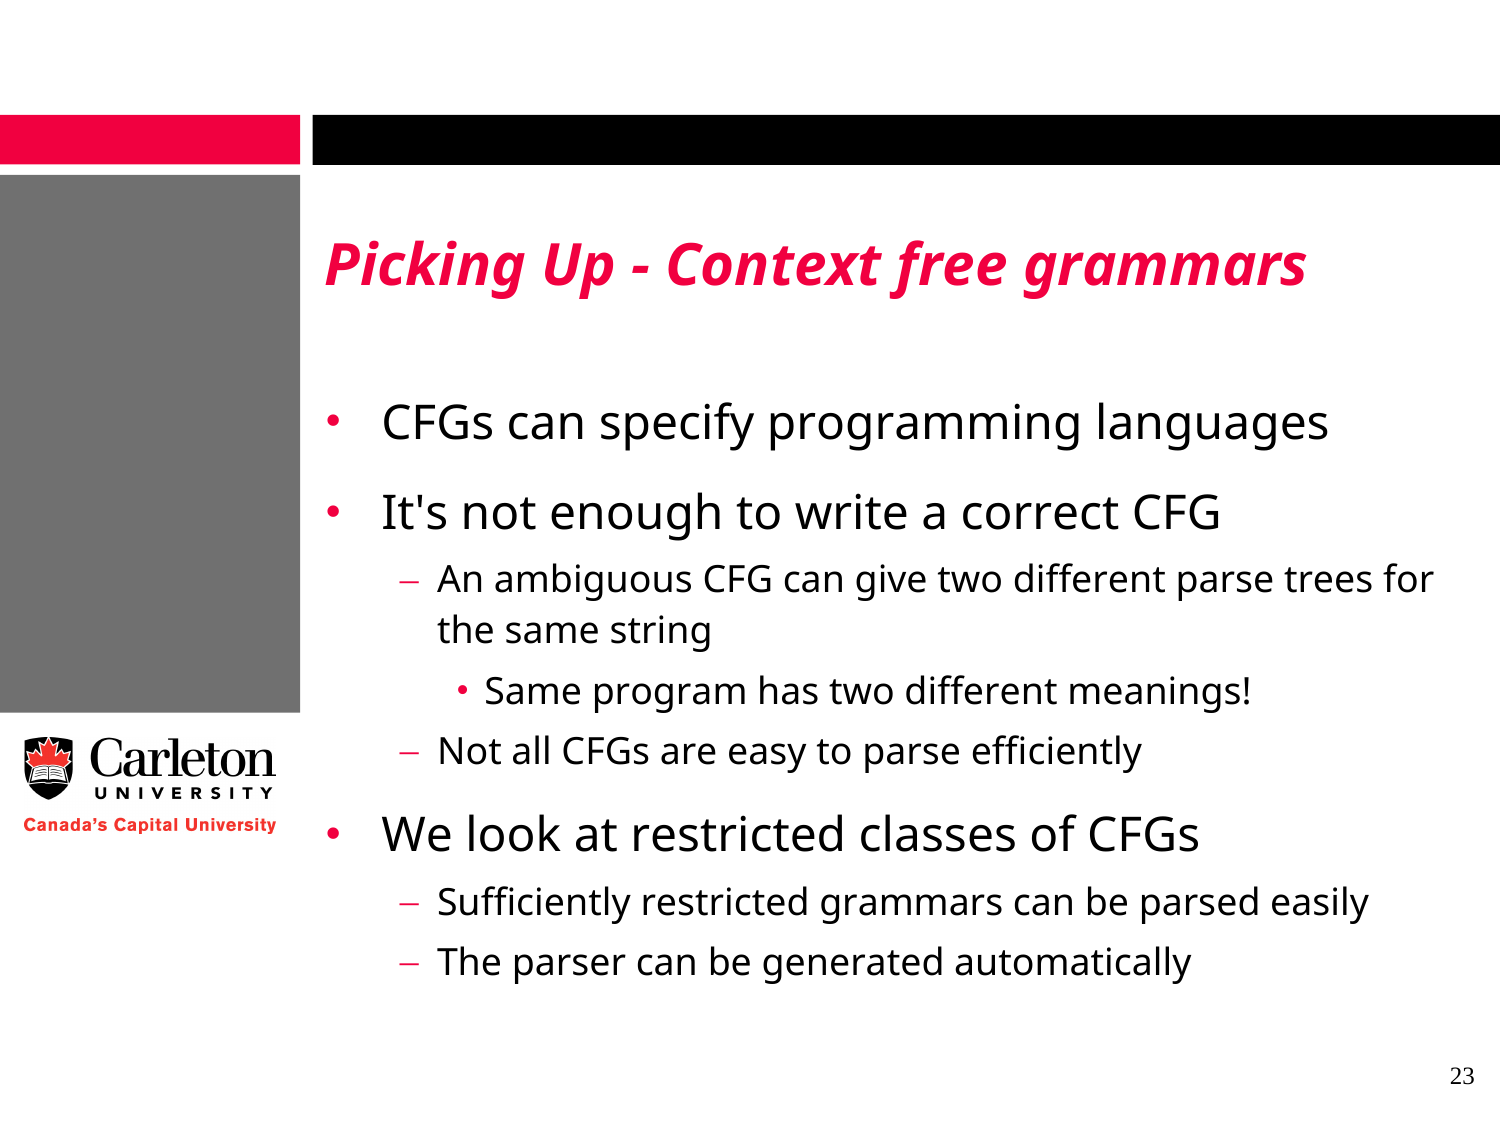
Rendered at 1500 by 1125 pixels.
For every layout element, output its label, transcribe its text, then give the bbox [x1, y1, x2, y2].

title Picking Up - Context free grammars [324, 194, 1450, 331]
list CFGs can specify programming languages It's not enough to write a correct CFG An ambiguous CFG can give two different parse trees for the same string Same program has two different meanings! Not all CFGs are easy to parse efficiently We look at restricted classes of CFGs Sufficiently restricted grammars can be parsed easily The parser can be generated automatically [324, 375, 1450, 1036]
picture [24, 737, 276, 834]
